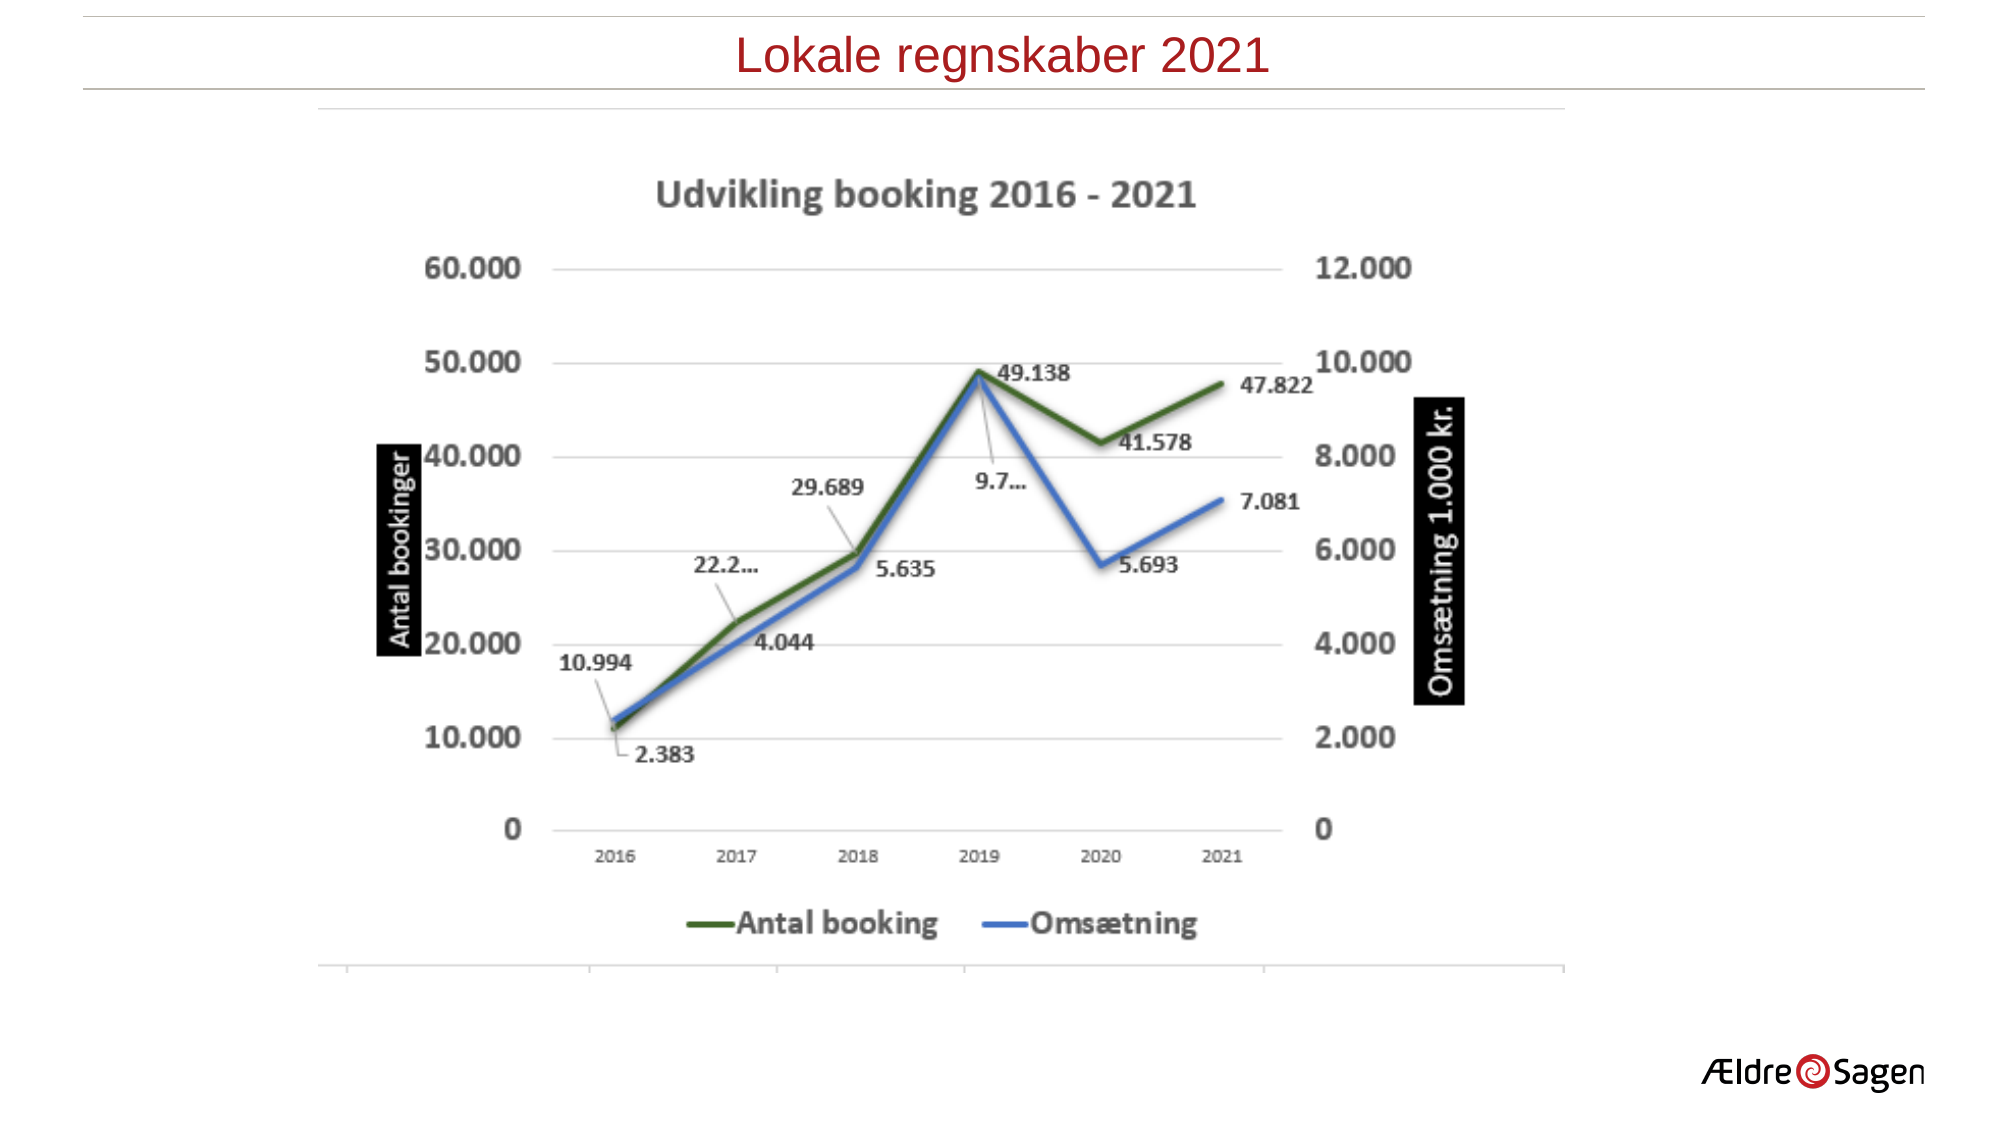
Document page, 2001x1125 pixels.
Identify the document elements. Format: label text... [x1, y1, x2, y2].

text_box [79, 123, 1922, 1036]
text_box Lokale regnskaber 2021 [82, 14, 1925, 92]
picture [318, 108, 1565, 973]
